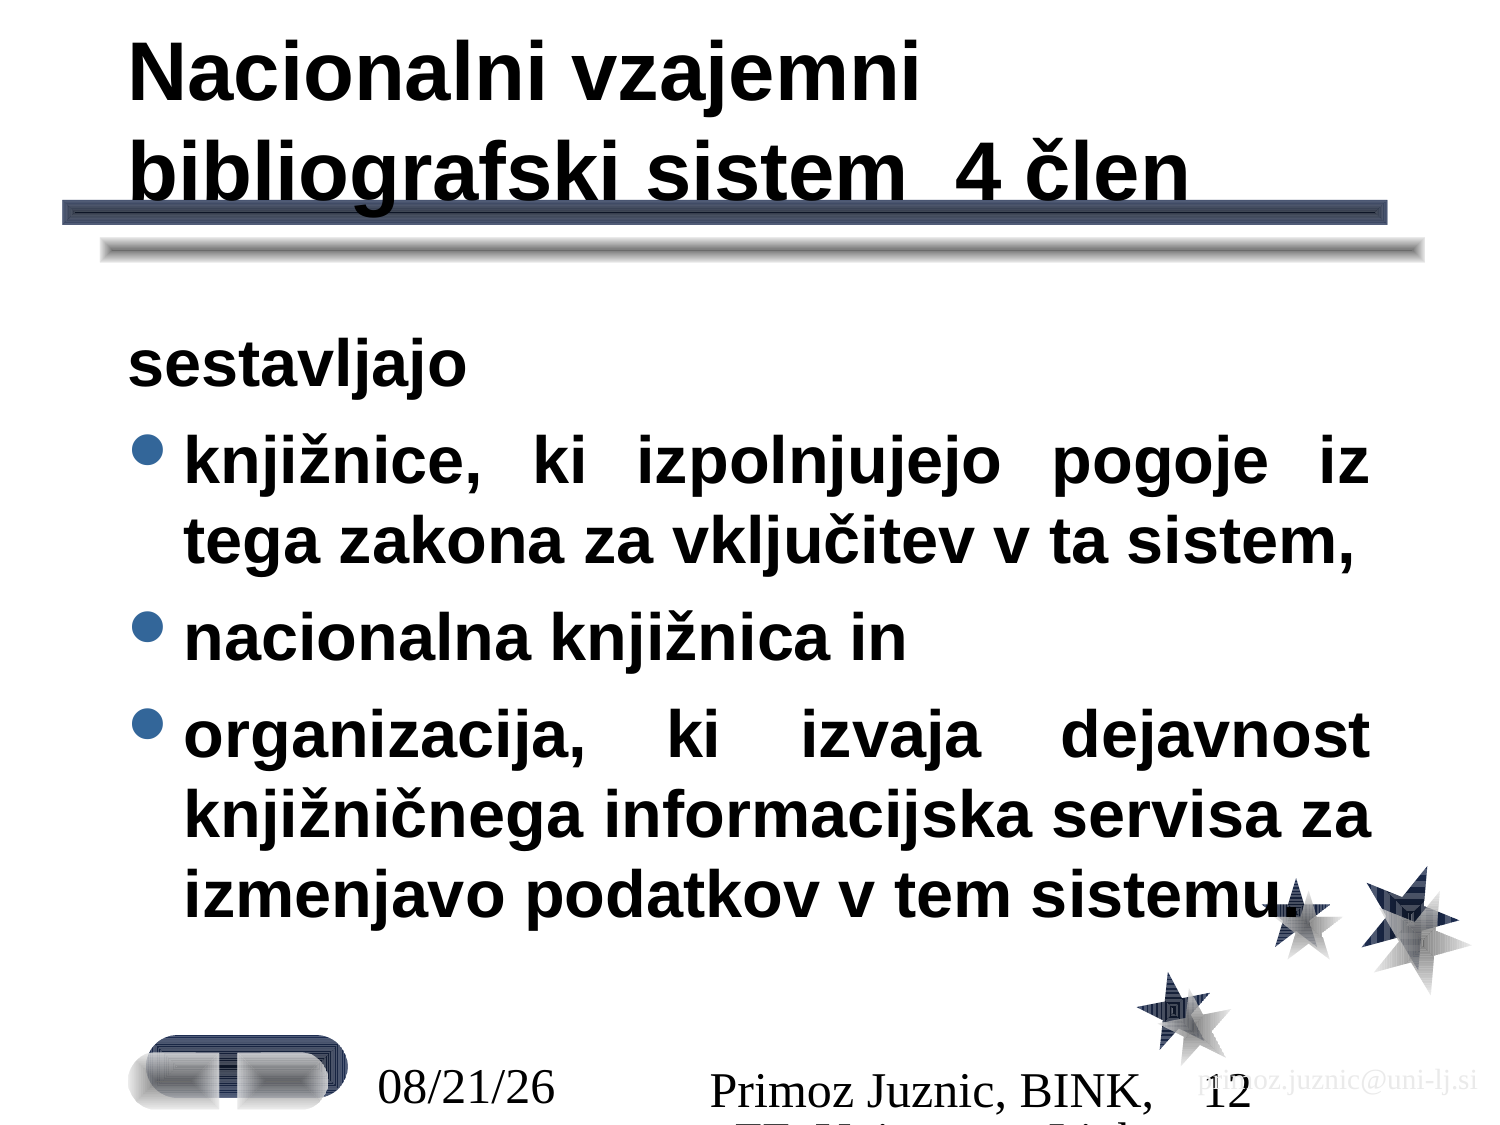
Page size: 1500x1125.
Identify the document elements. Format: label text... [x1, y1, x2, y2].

list sestavljajo knjižnice, ki izpolnjujejo pogoje iz tega zakona za vključitev v ta sistem, nacionalna knjižnica in organizacija, ki izvaja dejavnost knjižničnega informacijska servisa za izmenjavo podatkov v tem sistemu. [112, 312, 1388, 1018]
title Nacionalni vzajemni bibliografski sistem 4 člen [112, 9, 1388, 225]
